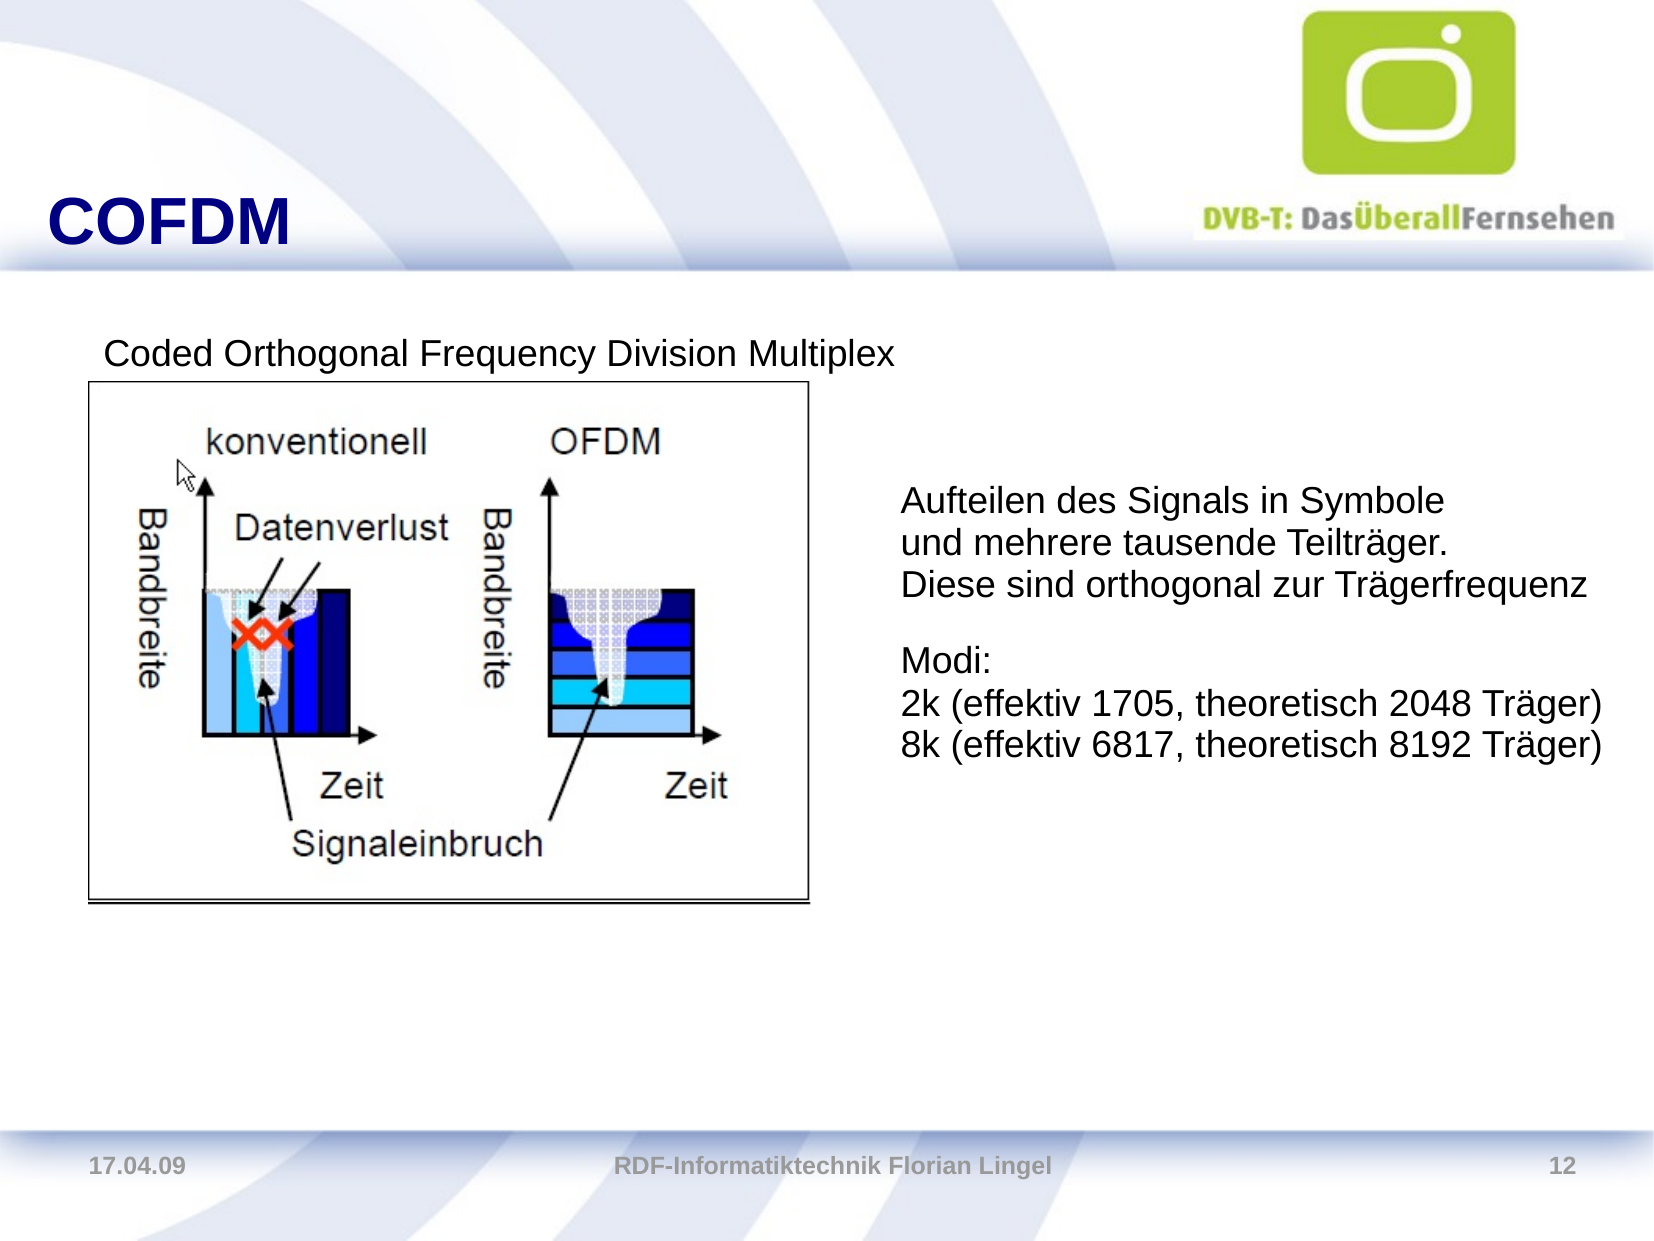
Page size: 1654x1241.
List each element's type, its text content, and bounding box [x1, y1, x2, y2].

picture [0, 0, 1654, 1241]
title COFDM [47, 177, 1063, 266]
text_box Aufteilen des Signals in Symbole und mehrere tausende Teilträger. Diese sind orthogonal zur Trägerfrequenz [885, 472, 1604, 614]
text_box Coded Orthogonal Frequency Division Multiplex [88, 324, 910, 382]
text_box Modi: 2k (effektiv 1705, theoretisch 2048 Träger) 8k (effektiv 6817, theoretisch 8192 Träger) [885, 632, 1619, 774]
